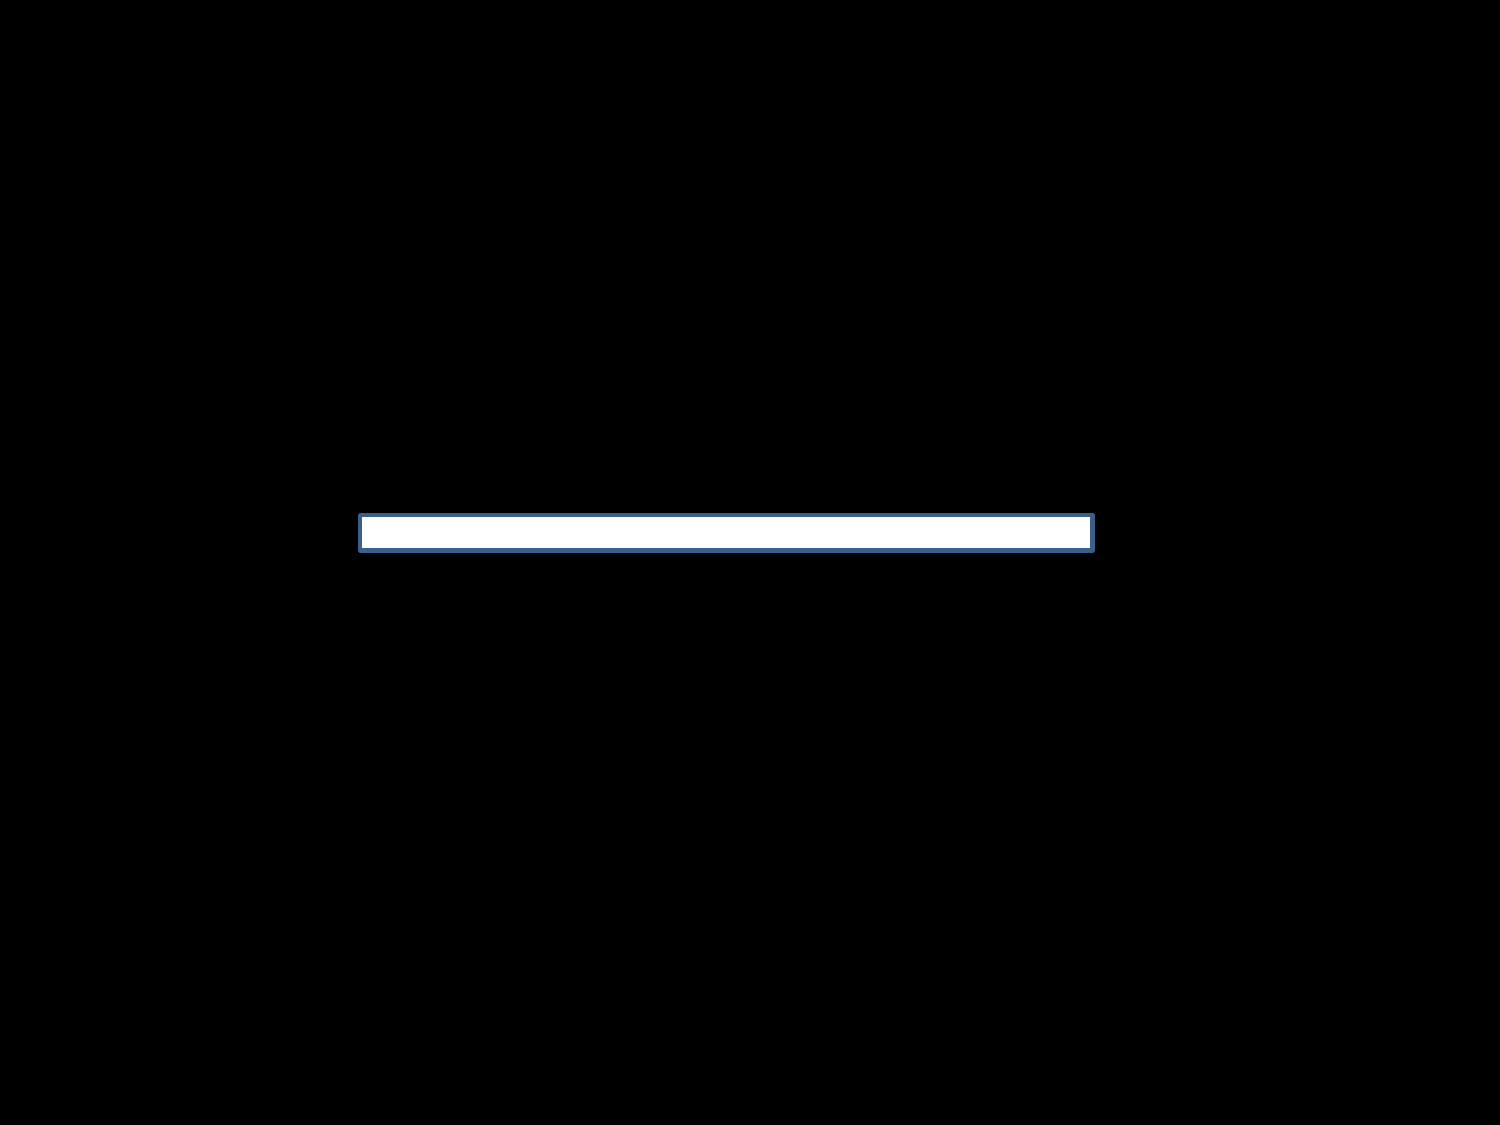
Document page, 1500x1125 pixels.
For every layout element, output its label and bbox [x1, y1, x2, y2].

text_box [37, 37, 1500, 1125]
